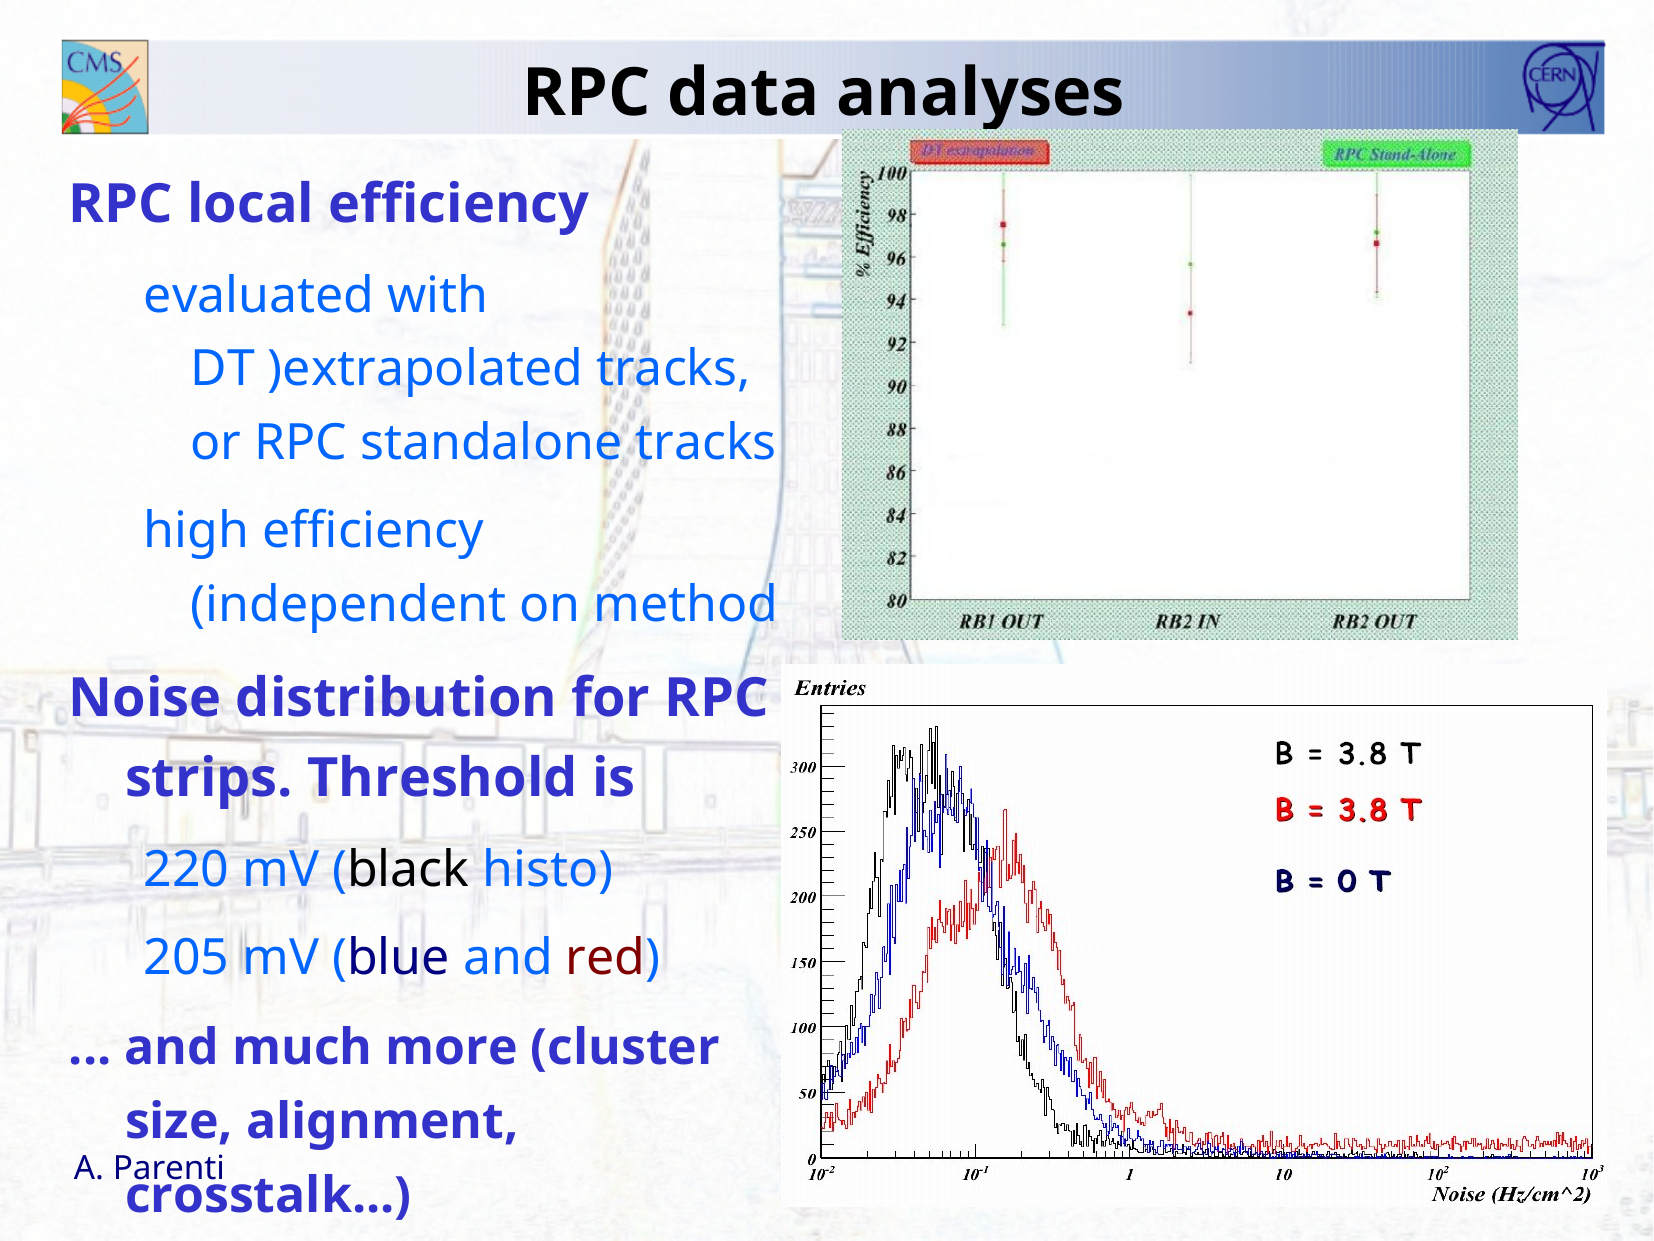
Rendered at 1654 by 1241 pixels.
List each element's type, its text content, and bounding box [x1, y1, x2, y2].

list RPC local efficiency evaluated with DT )extrapolated tracks, or RPC standalone tracks high efficiency (independent on method Noise distribution for RPC strips. Threshold is 220 mV (black histo) 205 mV (blue and red) ... and much more (cluster size, alignment, crosstalk...) [68, 158, 809, 1209]
title RPC data analyses [149, 42, 1499, 132]
picture [0, 0, 1654, 1241]
